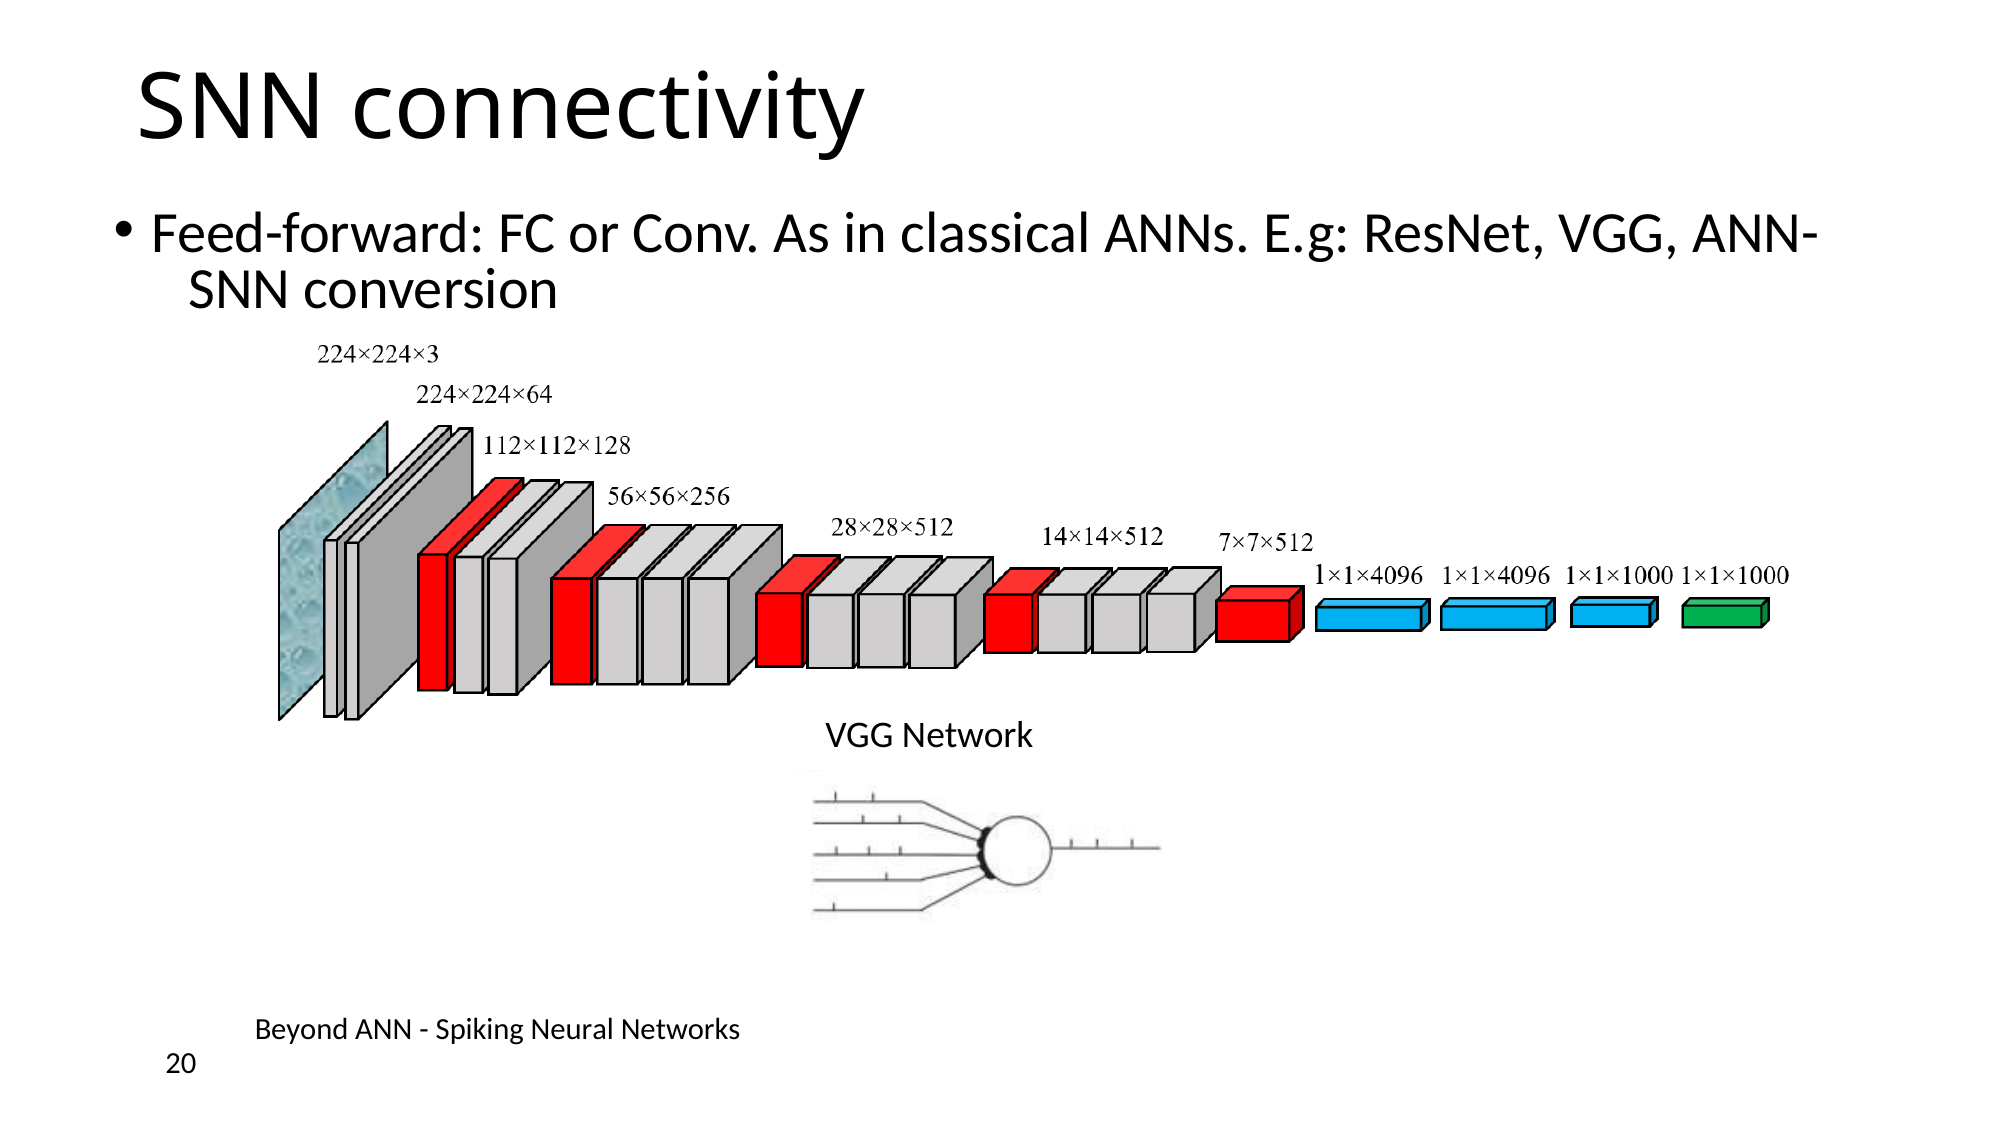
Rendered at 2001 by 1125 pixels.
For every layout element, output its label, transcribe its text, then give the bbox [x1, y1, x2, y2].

list Feed-forward: FC or Conv. As in classical ANNs. E.g: ResNet, VGG, ANN-SNN conversion [98, 200, 1847, 769]
text_box VGG Network [810, 702, 1159, 763]
text_box Beyond ANN - Spiking Neural Networks [254, 964, 1796, 1091]
text_box [0, 999, 244, 1125]
title SNN connectivity [121, 0, 1847, 200]
picture [274, 334, 1796, 732]
picture [796, 770, 1173, 925]
